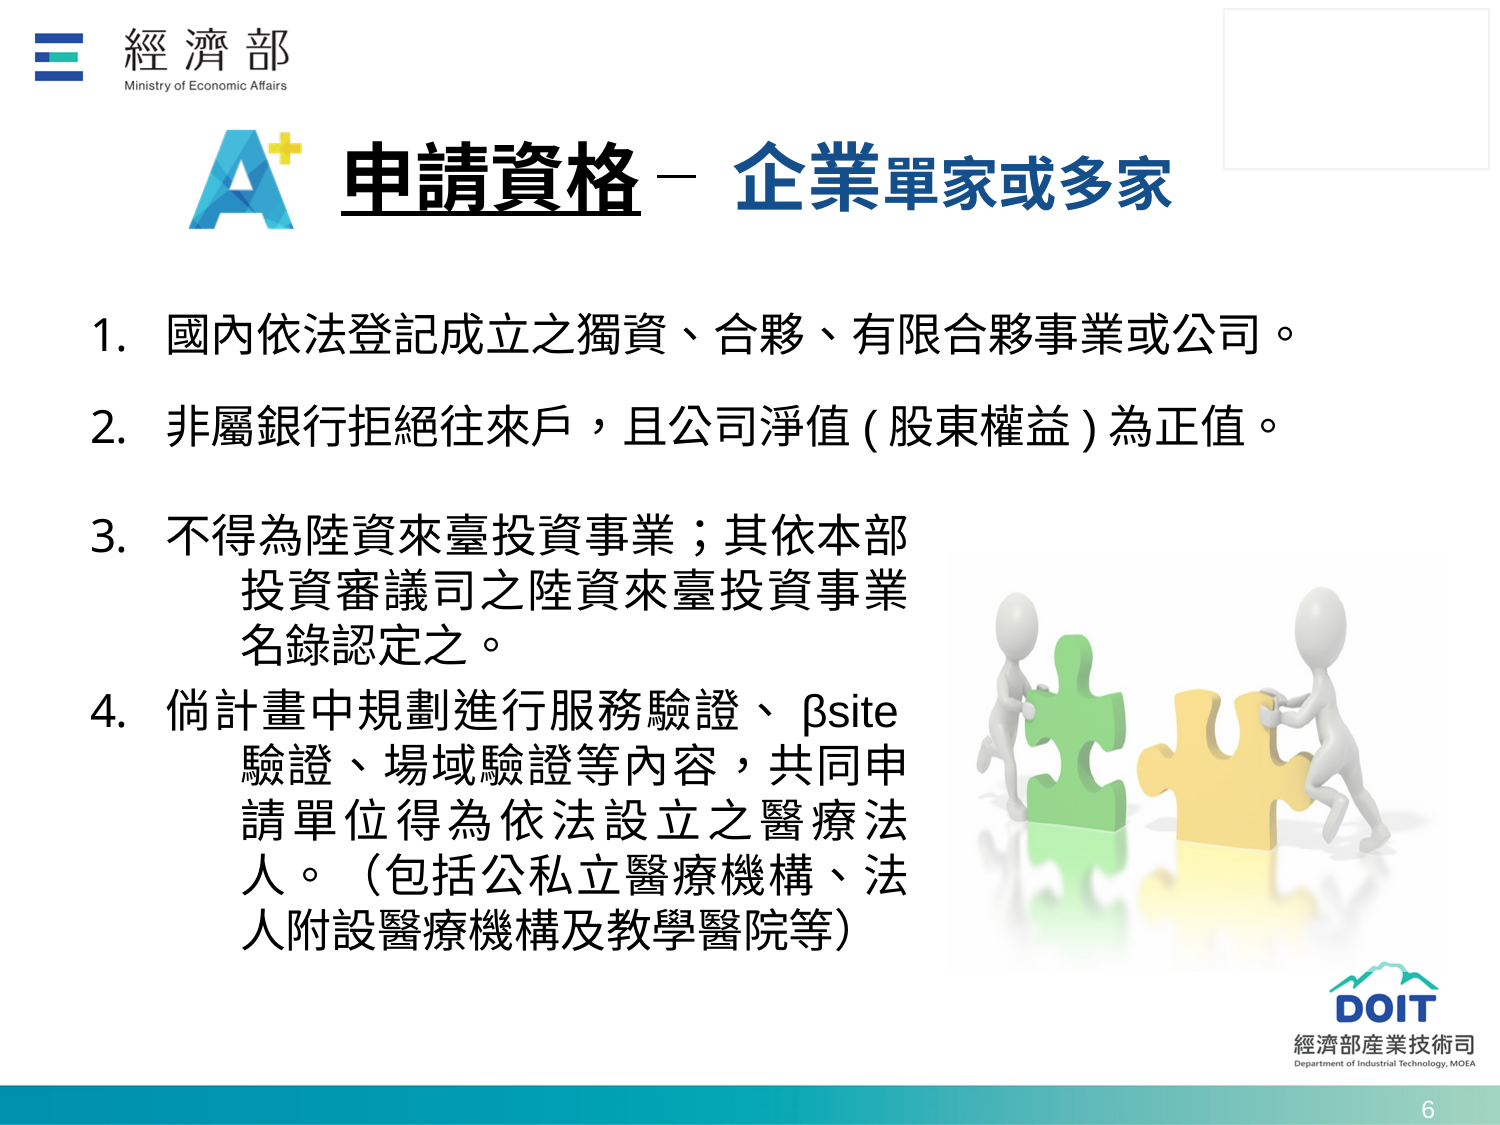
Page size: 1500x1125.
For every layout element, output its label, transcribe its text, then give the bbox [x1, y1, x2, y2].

picture [179, 122, 303, 235]
title 申請資格 ╴企業單家或多家 [325, 123, 1447, 269]
list 國內依法登記成立之獨資、合夥、有限合夥事業或公司。 非屬銀行拒絕往來戶，且公司淨值(股東權益)為正值。 [75, 297, 1344, 479]
text_box 6 [1406, 1085, 1500, 1125]
text_box 不得為陸資來臺投資事業；其依本部投資審議司之陸資來臺投資事業名錄認定之。 倘計畫中規劃進行服務驗證、βsite驗證、場域驗證等內容，共同申請單位得為依法設立之醫療法人。（包括公私立醫療機構、法人附設醫療機構及教學醫院等） [75, 499, 925, 1003]
picture [946, 552, 1447, 972]
